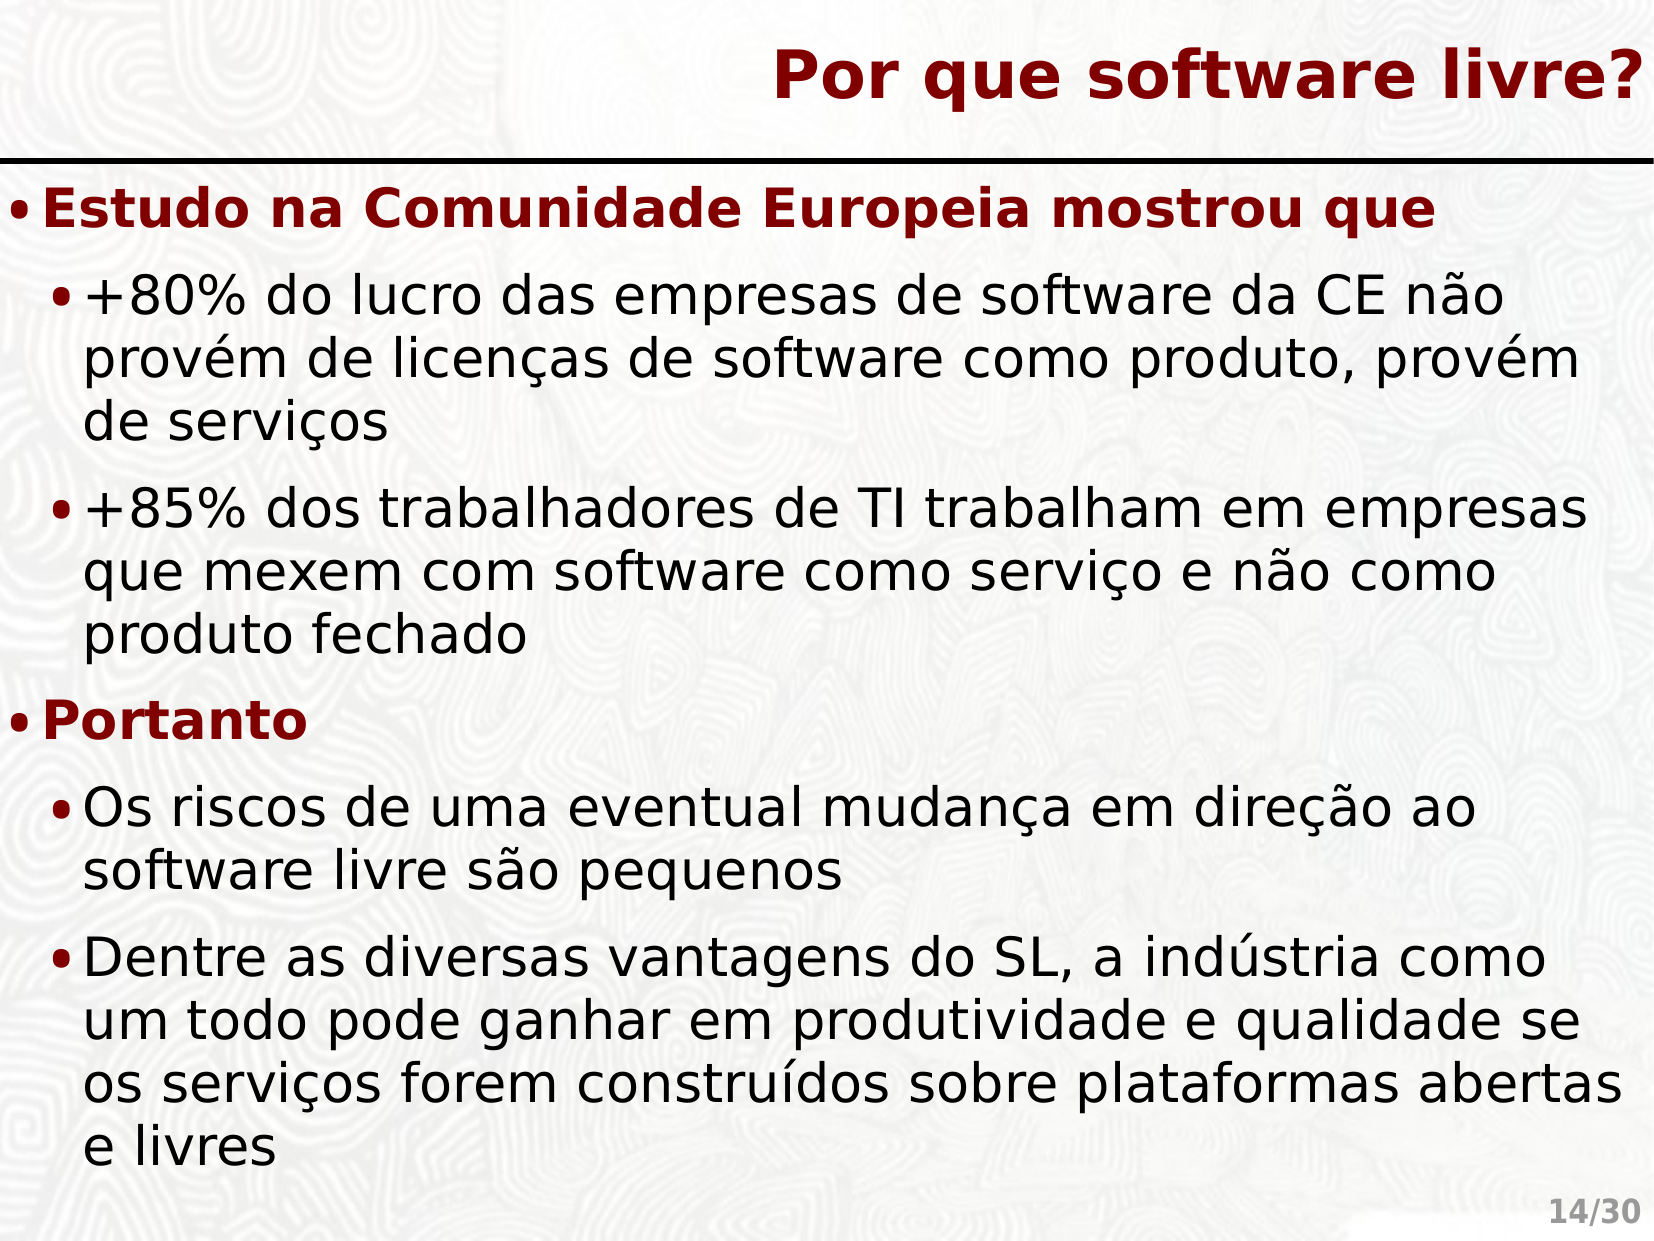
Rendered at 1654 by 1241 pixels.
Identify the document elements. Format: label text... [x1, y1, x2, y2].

list Estudo na Comunidade Europeia mostrou que +80% do lucro das empresas de software da CE não provém de licenças de software como produto, provém de serviços +85% dos trabalhadores de TI trabalham em empresas que mexem com software como serviço e não como produto fechado Portanto Os riscos de uma eventual mudança em direção ao software livre são pequenos Dentre as diversas vantagens do SL, a indústria como um todo pode ganhar em produtividade e qualidade se os serviços forem construídos sobre plataformas abertas e livres [5, 177, 1654, 1229]
title Por que software livre? [602, 0, 1648, 153]
picture [0, 0, 1654, 158]
picture [0, 164, 1654, 1241]
